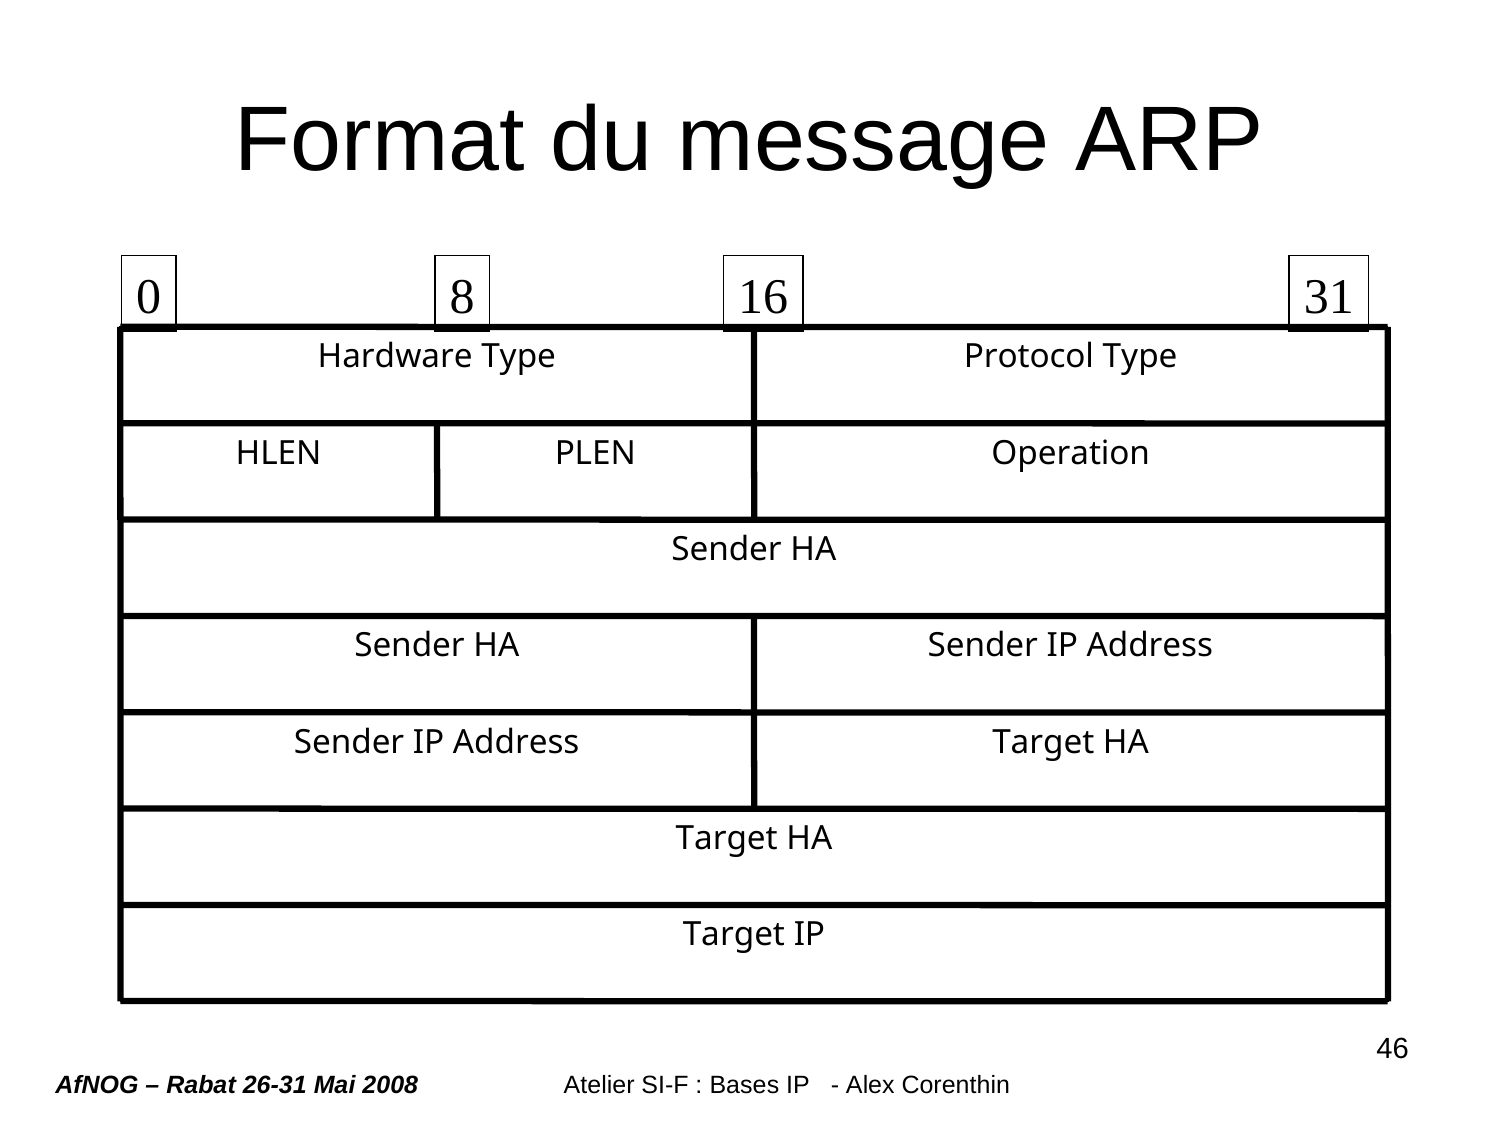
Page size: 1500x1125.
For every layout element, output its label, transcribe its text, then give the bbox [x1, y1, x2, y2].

text_box Sender HA [124, 523, 1384, 612]
title Format du message ARP [75, 45, 1426, 233]
text_box Target HA [124, 812, 1384, 902]
text_box PLEN [441, 427, 751, 516]
text_box Target IP [124, 909, 1384, 998]
text_box 31 [1288, 255, 1369, 323]
text_box 0 [121, 255, 176, 323]
text_box Sender IP Address [758, 620, 1384, 709]
text_box Target HA [758, 716, 1384, 805]
text_box Protocol Type [758, 331, 1384, 420]
text_box 16 [723, 255, 804, 323]
text_box Hardware Type [124, 330, 750, 420]
text_box Operation [758, 427, 1384, 516]
text_box Sender HA [124, 620, 750, 709]
text_box HLEN [124, 427, 434, 516]
text_box Sender IP Address [124, 716, 751, 805]
text_box 8 [434, 255, 490, 323]
